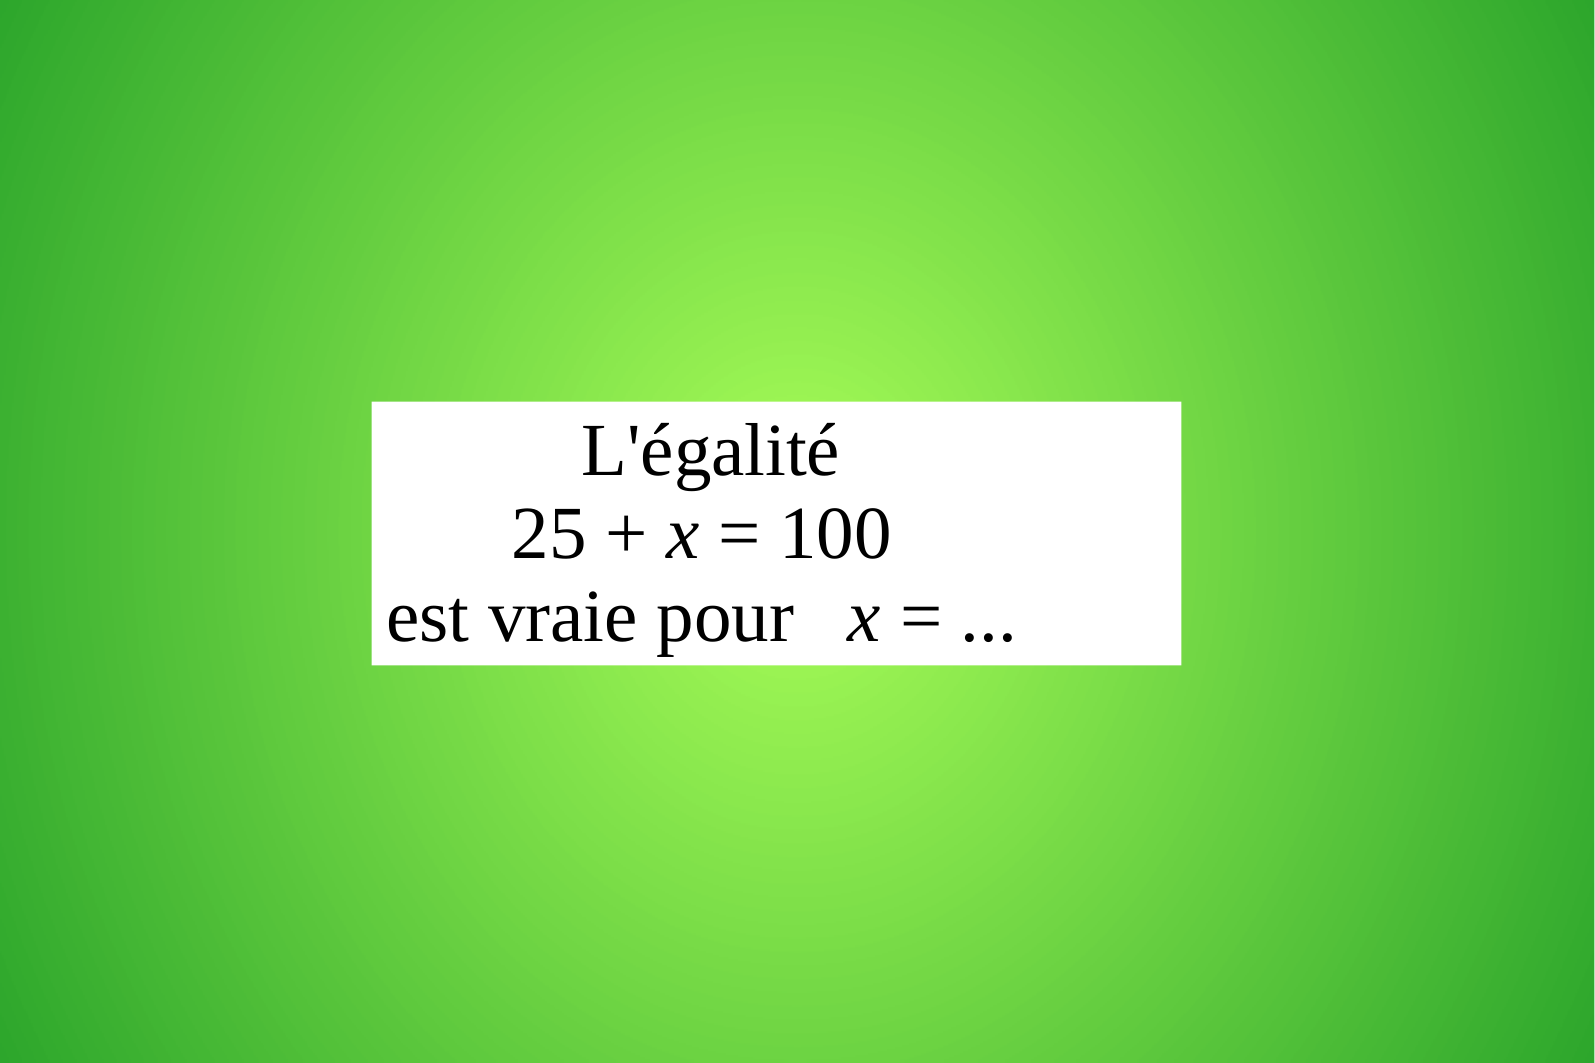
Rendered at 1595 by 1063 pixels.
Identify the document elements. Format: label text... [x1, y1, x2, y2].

text_box L'égalité 25 + x = 100 est vraie pour x = ... [371, 401, 1182, 666]
picture [0, 0, 1595, 1063]
